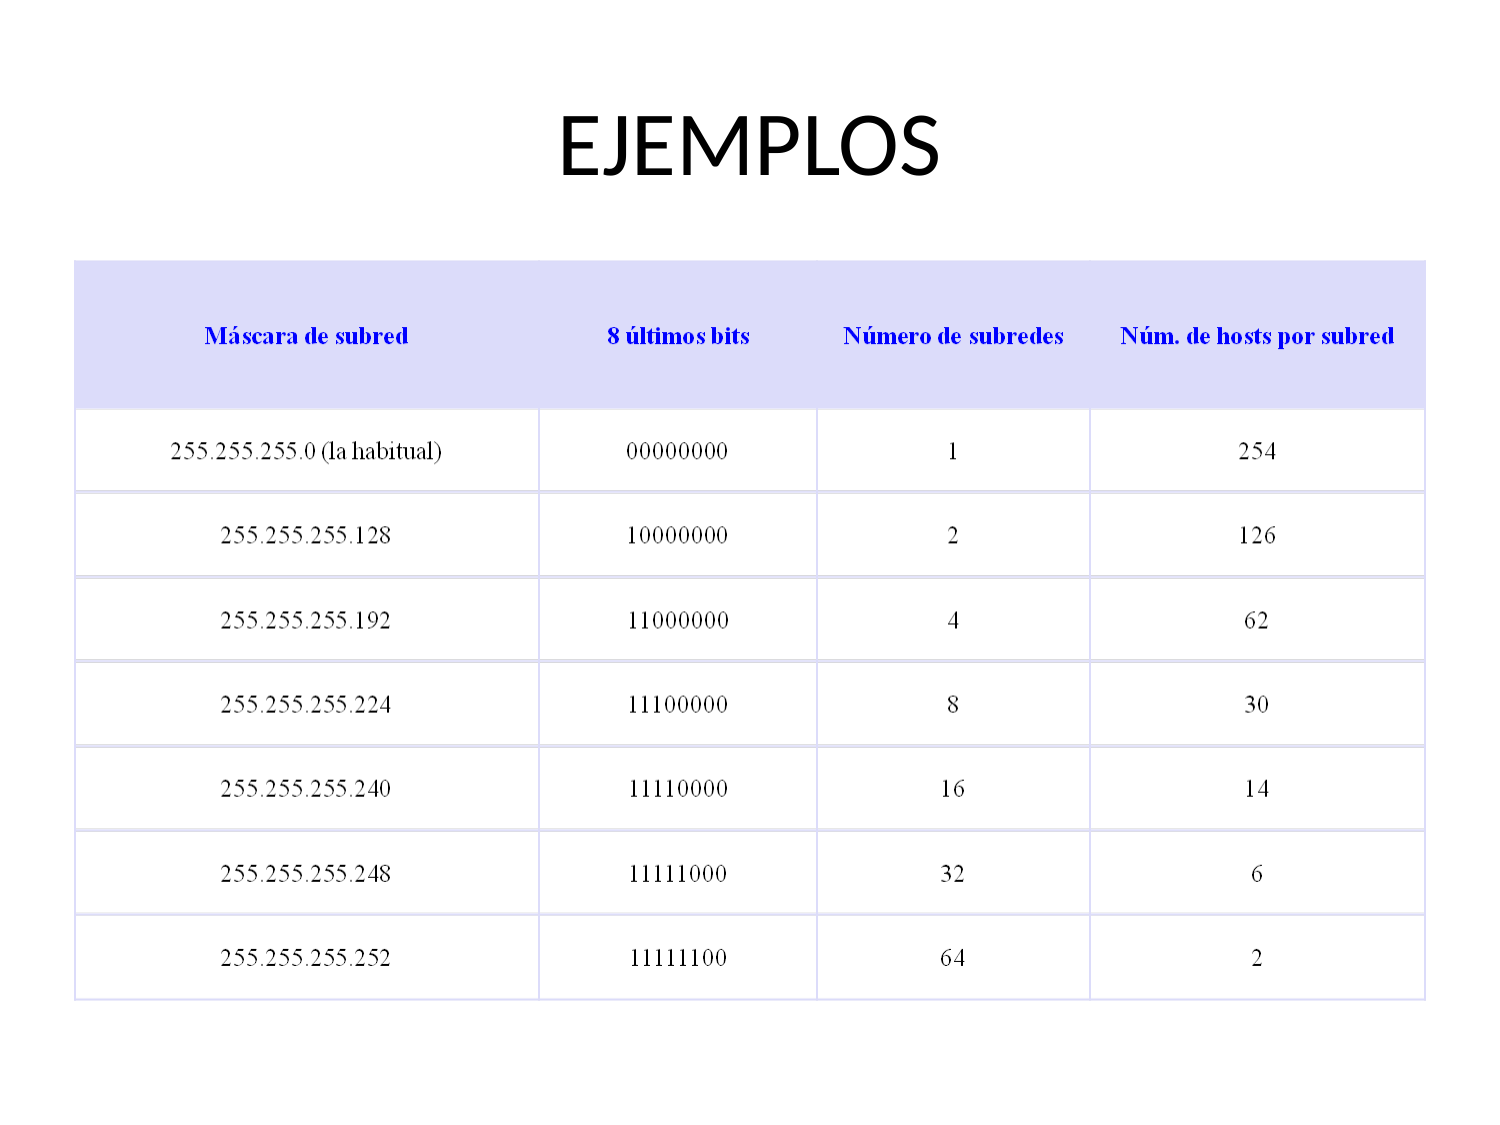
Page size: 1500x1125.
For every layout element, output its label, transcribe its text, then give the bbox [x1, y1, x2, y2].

picture [63, 250, 1437, 1011]
title EJEMPLOS [75, 45, 1426, 233]
